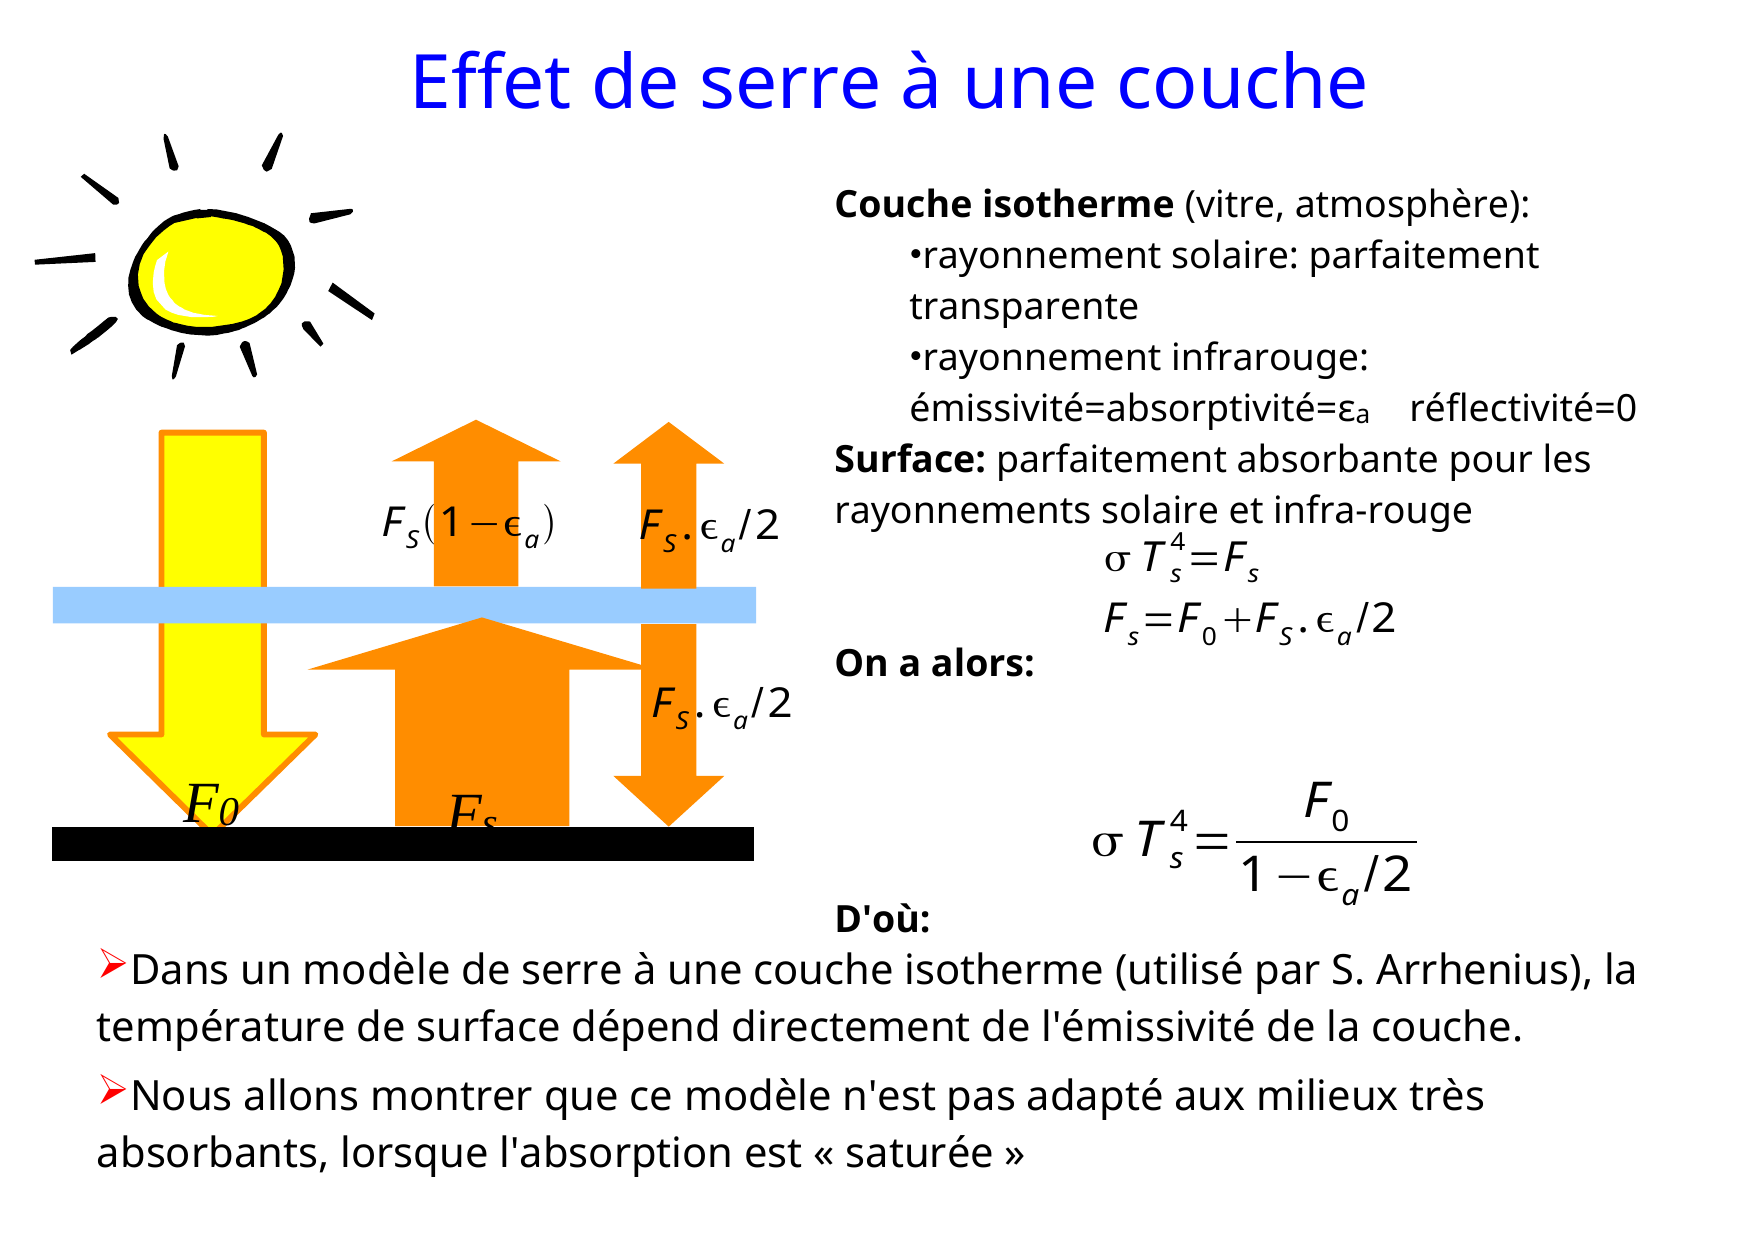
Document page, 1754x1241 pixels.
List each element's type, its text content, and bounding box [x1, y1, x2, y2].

text_box [239, 341, 258, 378]
text_box Dans un modèle de serre à une couche isotherme (utilisé par S. Arrhenius), la température de surface dépend directement de l'émissivité de la couche. Nous allons montrer que ce modèle n'est pas adapté aux milieux très absorbants, lorsque l'absorption est « saturée » [82, 932, 1701, 1202]
text_box Couche isotherme (vitre, atmosphère): rayonnement solaire: parfaitement transparente rayonnement infrarouge: émissivité=absorptivité=εa réflectivité=0 Surface: parfaitement absorbante pour les rayonnements solaire et infra-rouge On a alors: D'où: [819, 170, 1715, 891]
text_box [613, 421, 725, 501]
text_box [52, 432, 757, 861]
text_box [34, 253, 96, 265]
chart [1096, 594, 1406, 650]
text_box [163, 133, 179, 171]
text_box Effet de serre à une couche [75, 28, 1703, 131]
chart [631, 501, 789, 557]
text_box [80, 173, 120, 205]
text_box [328, 282, 375, 321]
text_box F0 [168, 711, 284, 809]
text_box [261, 132, 284, 172]
text_box [171, 342, 186, 380]
chart [1084, 771, 1427, 912]
text_box Fs [431, 722, 547, 821]
chart [374, 497, 562, 554]
text_box [309, 208, 353, 224]
text_box [391, 419, 561, 497]
text_box [223, 809, 234, 823]
chart [1096, 526, 1268, 588]
chart [644, 678, 802, 735]
text_box [284, 734, 316, 766]
text_box [70, 316, 118, 355]
text_box [128, 208, 296, 336]
text_box [301, 321, 324, 347]
